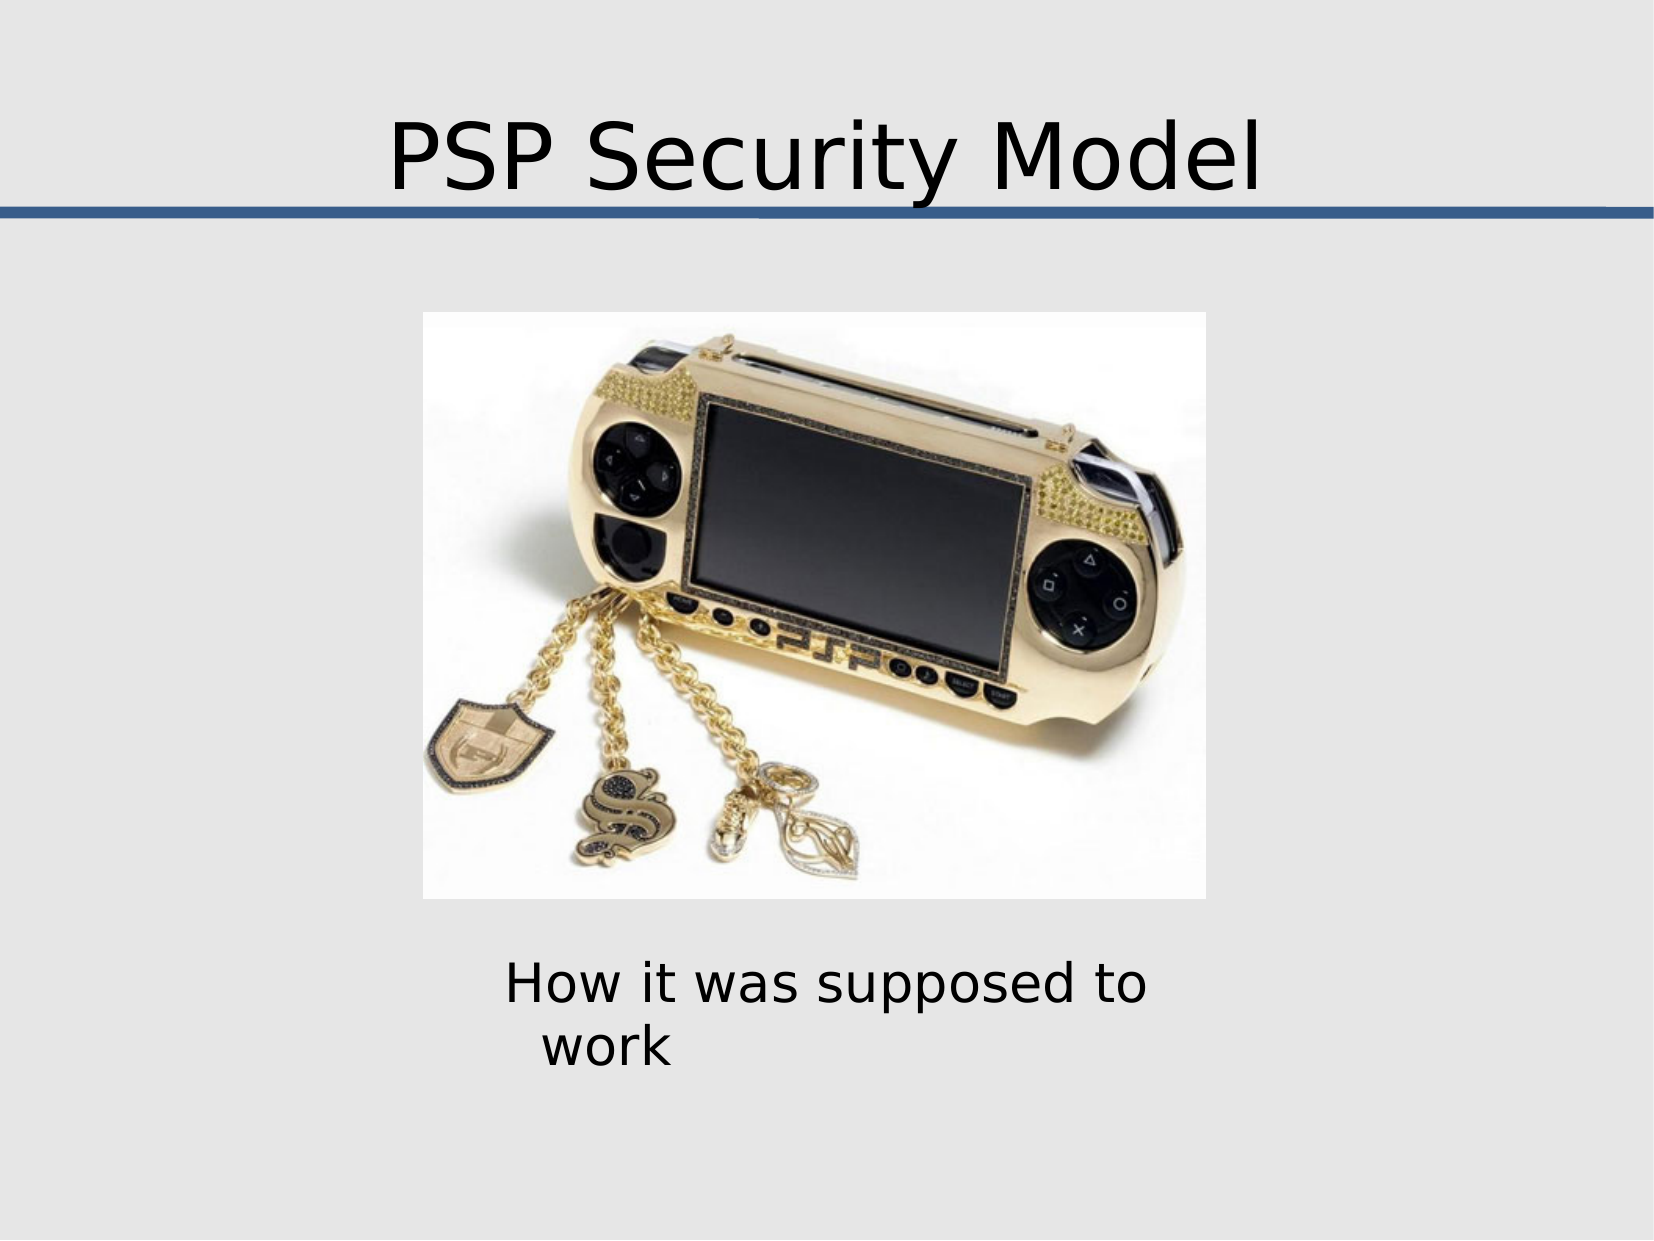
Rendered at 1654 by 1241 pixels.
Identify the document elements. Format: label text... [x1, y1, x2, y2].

text_box How it was supposed to work [383, 944, 1243, 1023]
title PSP Security Model [82, 49, 1571, 257]
picture [423, 312, 1206, 899]
